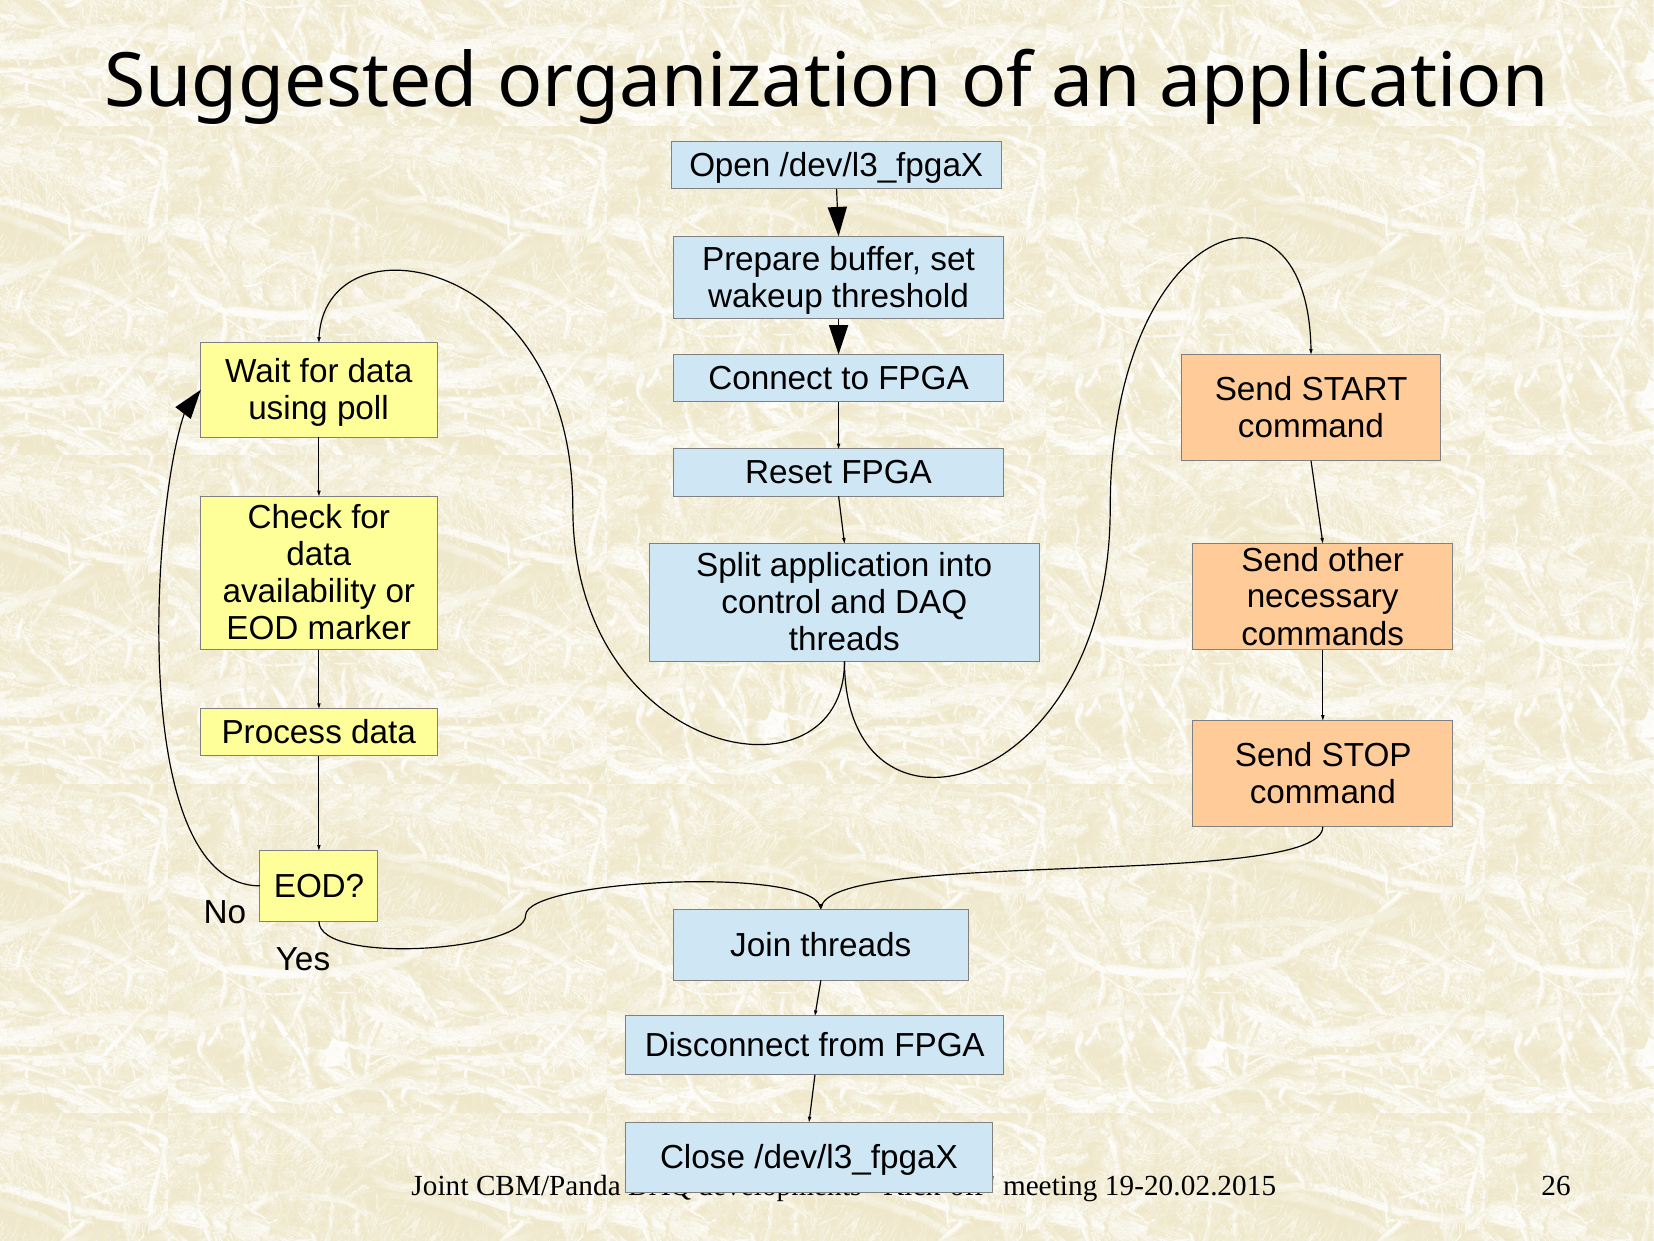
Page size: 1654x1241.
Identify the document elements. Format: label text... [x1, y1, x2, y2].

text_box EOD? [259, 850, 378, 922]
picture [0, 0, 1654, 1241]
text_box Close /dev/l3_fpgaX [625, 1122, 993, 1193]
text_box Send STOP command [1192, 720, 1453, 827]
text_box Wait for data using poll [200, 342, 438, 438]
text_box Disconnect from FPGA [625, 1015, 1004, 1075]
text_box Open /dev/l3_fpgaX [671, 141, 1002, 189]
text_box No [188, 885, 262, 938]
text_box Yes [261, 933, 345, 985]
text_box Reset FPGA [673, 448, 1004, 497]
text_box Send other necessary commands [1192, 543, 1453, 650]
title Suggested organization of an application [82, 24, 1571, 130]
text_box Prepare buffer, set wakeup threshold [673, 236, 1004, 319]
text_box Join threads [673, 909, 969, 981]
text_box Process data [200, 708, 438, 756]
text_box Split application into control and DAQ threads [649, 543, 1040, 662]
text_box Send START command [1181, 354, 1441, 461]
text_box Connect to FPGA [673, 354, 1004, 402]
text_box Check for data availability or EOD marker [200, 496, 438, 650]
